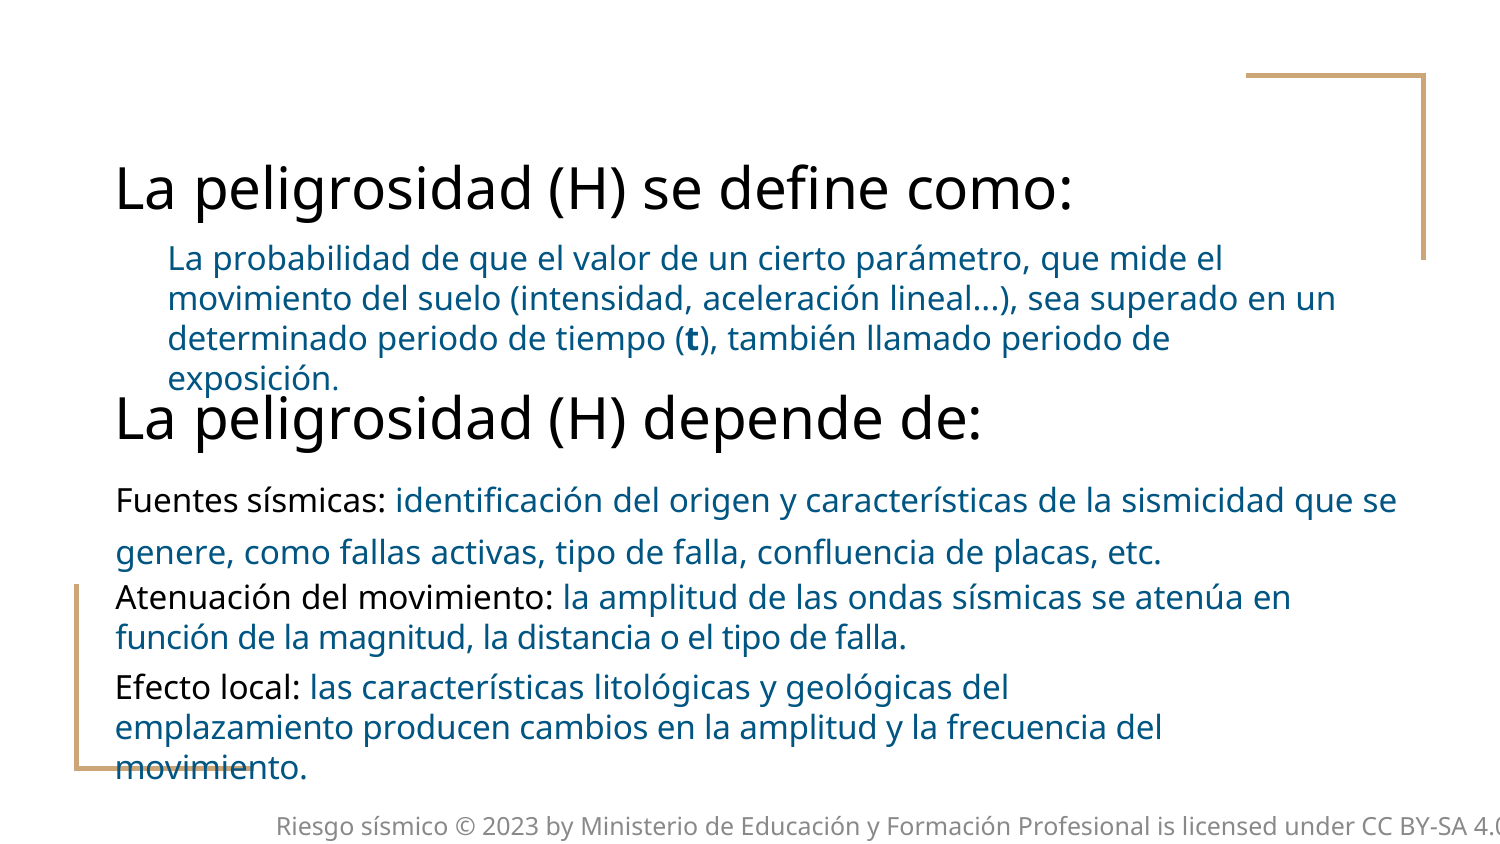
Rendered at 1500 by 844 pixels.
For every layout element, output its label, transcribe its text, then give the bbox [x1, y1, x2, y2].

text_box Fuentes sísmicas: identificación del origen y características de la sismicidad que se genere, como fallas activas, tipo de falla, confluencia de placas, etc. [113, 465, 1451, 570]
text_box La peligrosidad (H) depende de: [112, 379, 1128, 452]
text_box La probabilidad de que el valor de un cierto parámetro, que mide el movimiento del suelo (intensidad, aceleración lineal...), sea superado en un determinado periodo de tiempo (t), también llamado periodo de exposición. [165, 235, 1338, 360]
text_box Efecto local: las características litológicas y geológicas del emplazamiento producen cambios en la amplitud y la frecuencia del movimiento. [112, 664, 1212, 747]
text_box Atenuación del movimiento: la amplitud de las ondas sísmicas se atenúa en función de la magnitud, la distancia o el tipo de falla. [113, 572, 1324, 658]
text_box Riesgo sísmico © 2023 by Ministerio de Educación y Formación Profesional is licensed under CC BY-SA 4.0 [262, 810, 1500, 844]
title La peligrosidad (H) se define como: [112, 149, 1128, 222]
